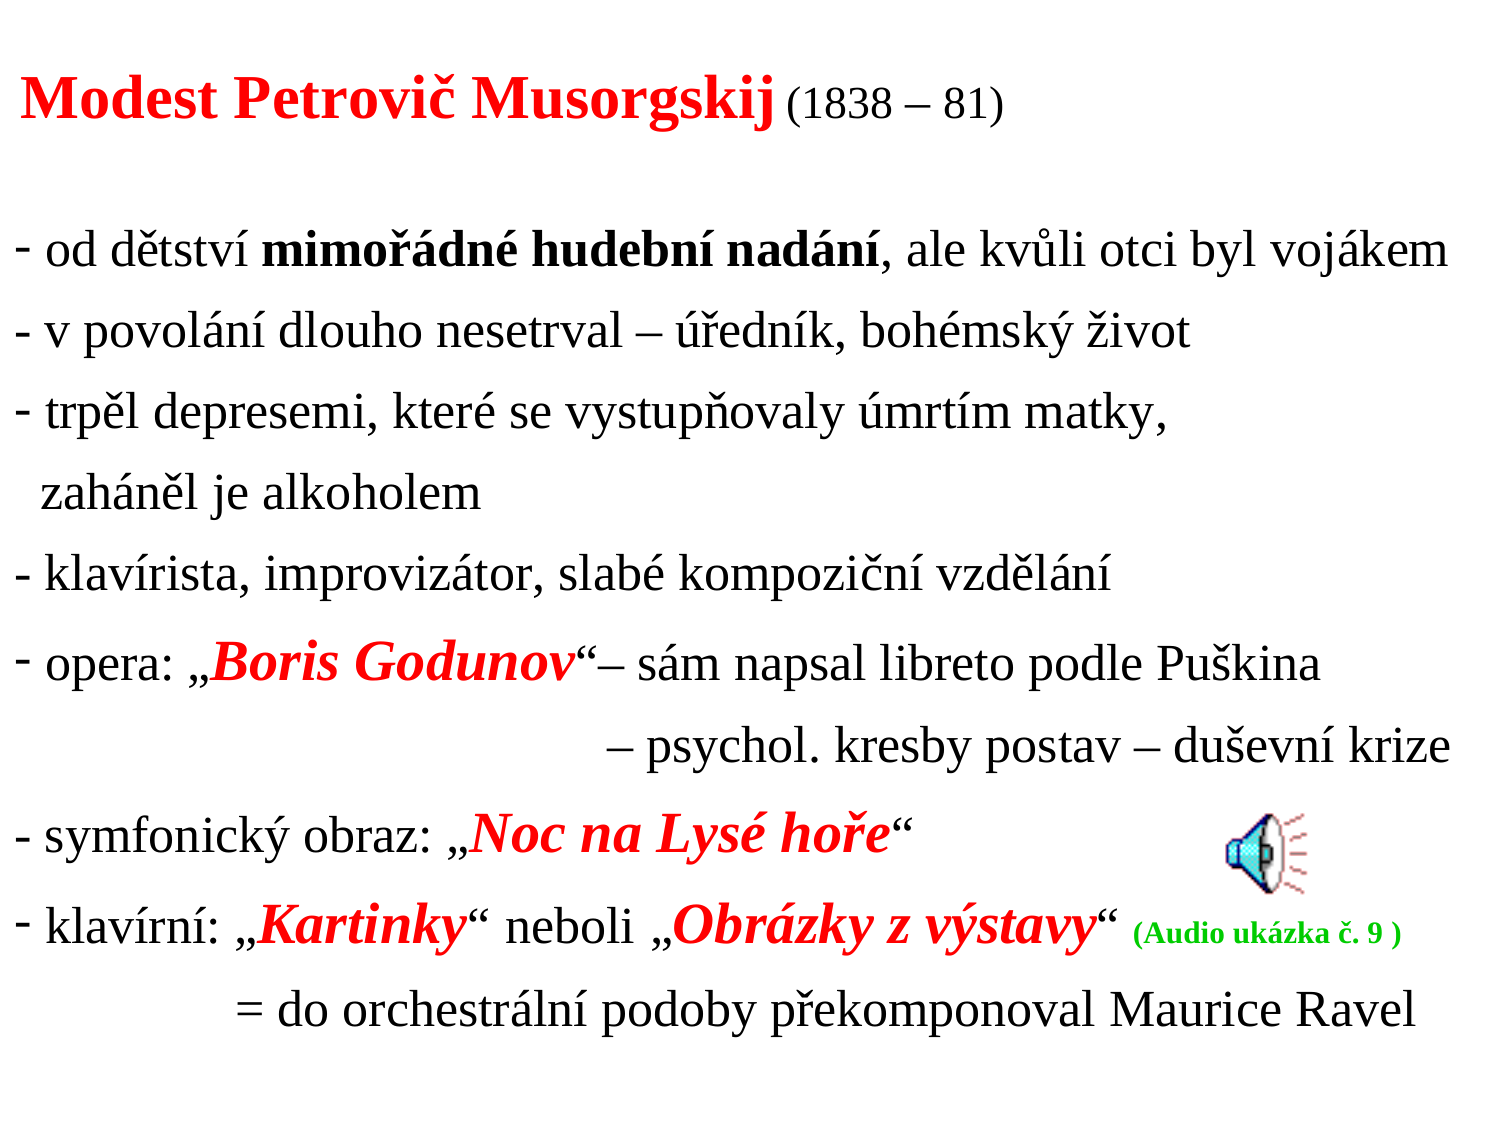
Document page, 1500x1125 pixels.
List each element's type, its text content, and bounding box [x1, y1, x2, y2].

text_box od dětství mimořádné hudební nadání, ale kvůli otci byl vojákem - v povolání dlouho nesetrval – úředník, bohémský život trpěl depresemi, které se vystupňovaly úmrtím matky, zaháněl je alkoholem - klavírista, improvizátor, slabé kompoziční vzdělání opera: „Boris Godunov“– sám napsal libreto podle Puškina – psychol. kresby postav – duševní krize - symfonický obraz: „Noc na Lysé hoře“ klavírní: „Kartinky“ neboli „Obrázky z výstavy“ (Audio ukázka č. 9 ) = do orchestrální podoby překomponoval Maurice Ravel [0, 187, 1500, 1072]
picture [1224, 812, 1313, 901]
text_box Modest Petrovič Musorgskij (1838 – 81) [5, 48, 1020, 140]
